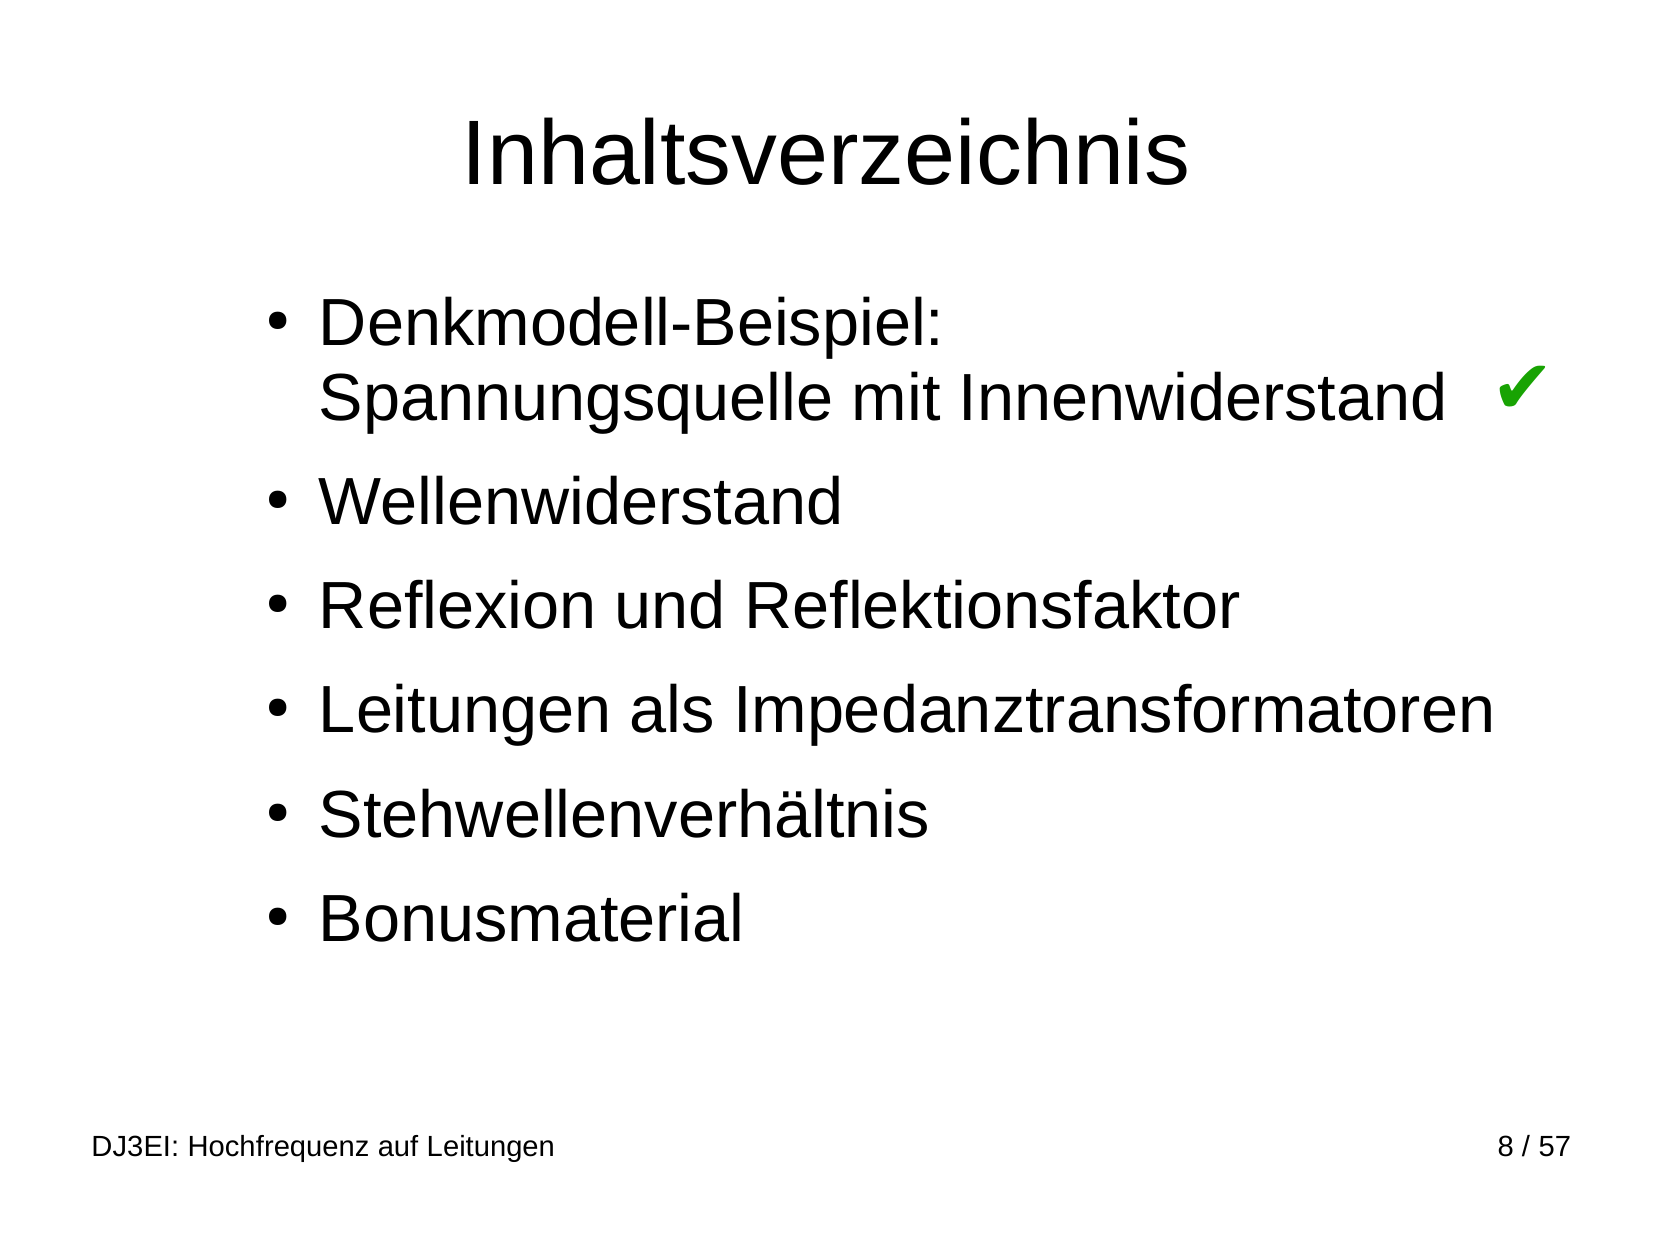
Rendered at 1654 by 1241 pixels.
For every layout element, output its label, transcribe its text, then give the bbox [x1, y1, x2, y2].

list Denkmodell-Beispiel: Spannungsquelle mit Innenwiderstand Wellenwiderstand Reflexion und Reflektionsfaktor Leitungen als Impedanztransformatoren Stehwellenverhältnis Bonusmaterial [248, 284, 1524, 1004]
title Inhaltsverzeichnis [82, 49, 1571, 257]
text_box ✔ [1476, 338, 1654, 485]
